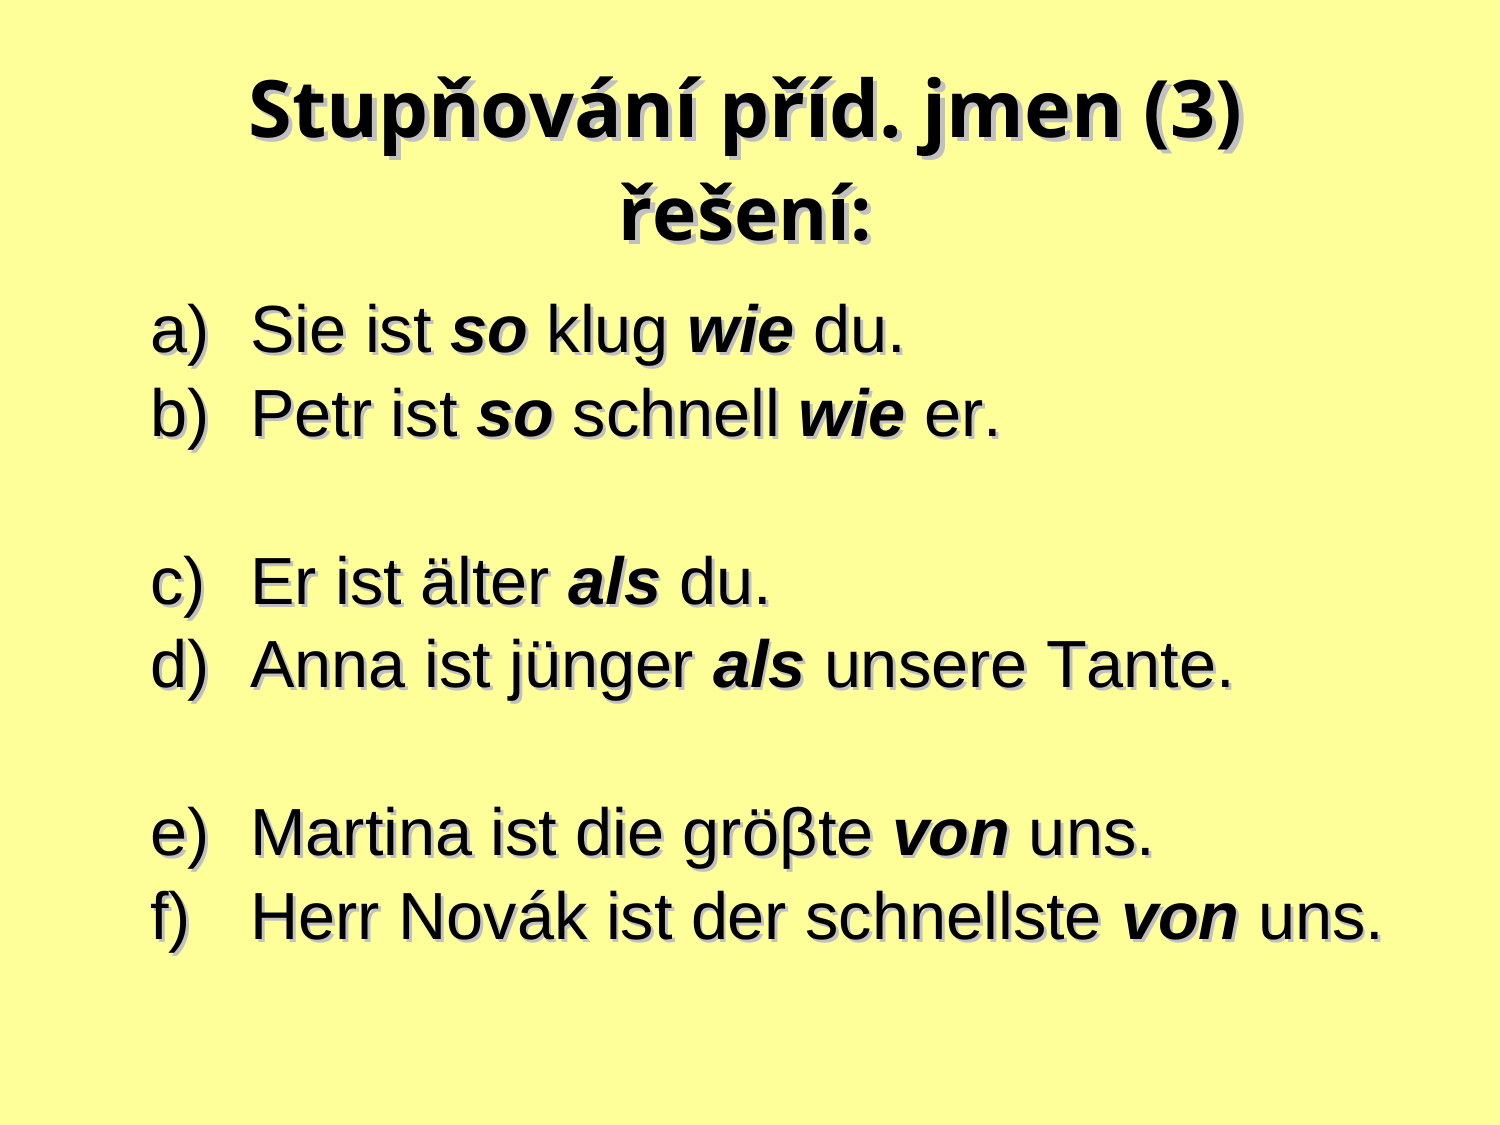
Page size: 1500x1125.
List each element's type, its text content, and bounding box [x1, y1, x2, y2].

title Stupňování příd. jmen (3) řešení: [41, 40, 1451, 276]
list Sie ist so klug wie du. Petr ist so schnell wie er. Er ist älter als du. Anna ist jünger als unsere Tante. Martina ist die gröβte von uns. Herr Novák ist der schnellste von uns. [135, 290, 1450, 1087]
